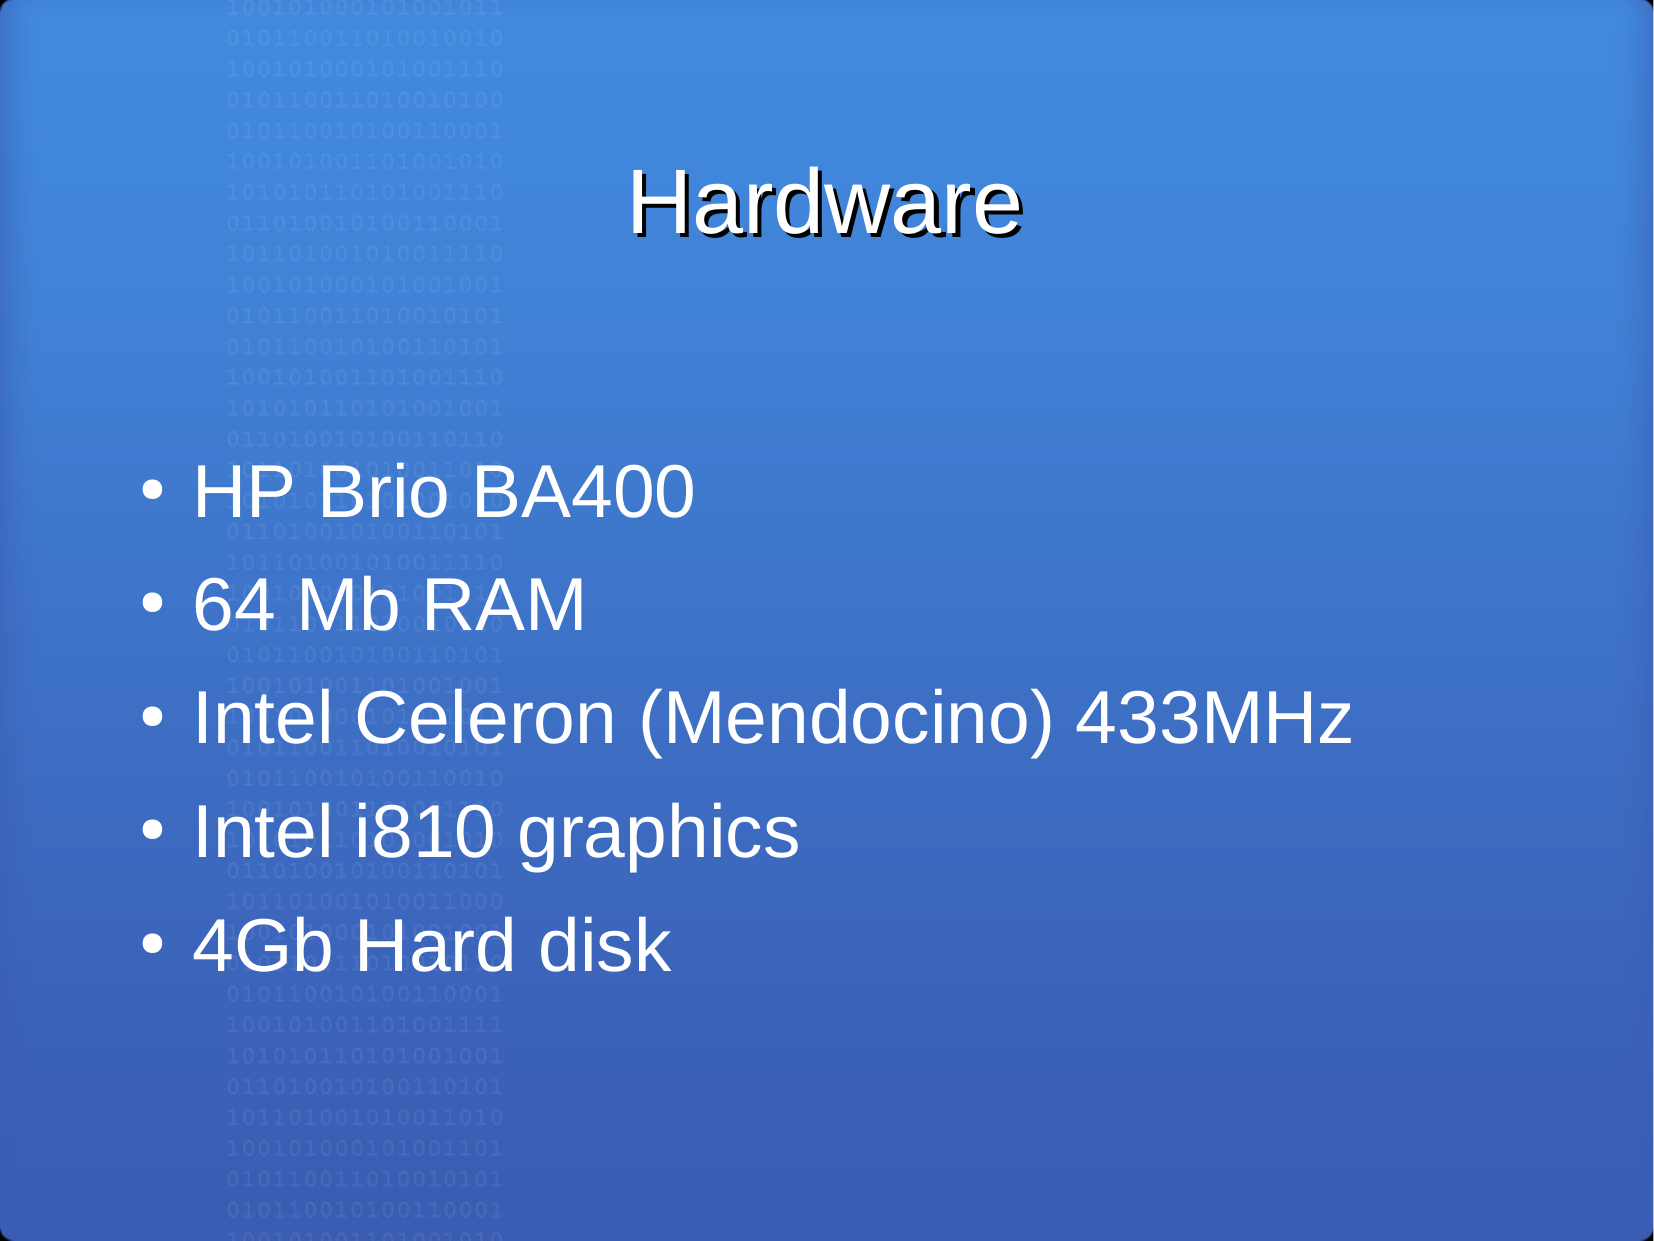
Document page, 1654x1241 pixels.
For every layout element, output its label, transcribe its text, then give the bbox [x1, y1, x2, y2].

picture [0, 0, 1654, 1241]
list HP Brio BA400 64 Mb RAM Intel Celeron (Mendocino) 433MHz Intel i810 graphics 4Gb Hard disk [121, 344, 1534, 1112]
title Hardware [118, 105, 1532, 298]
